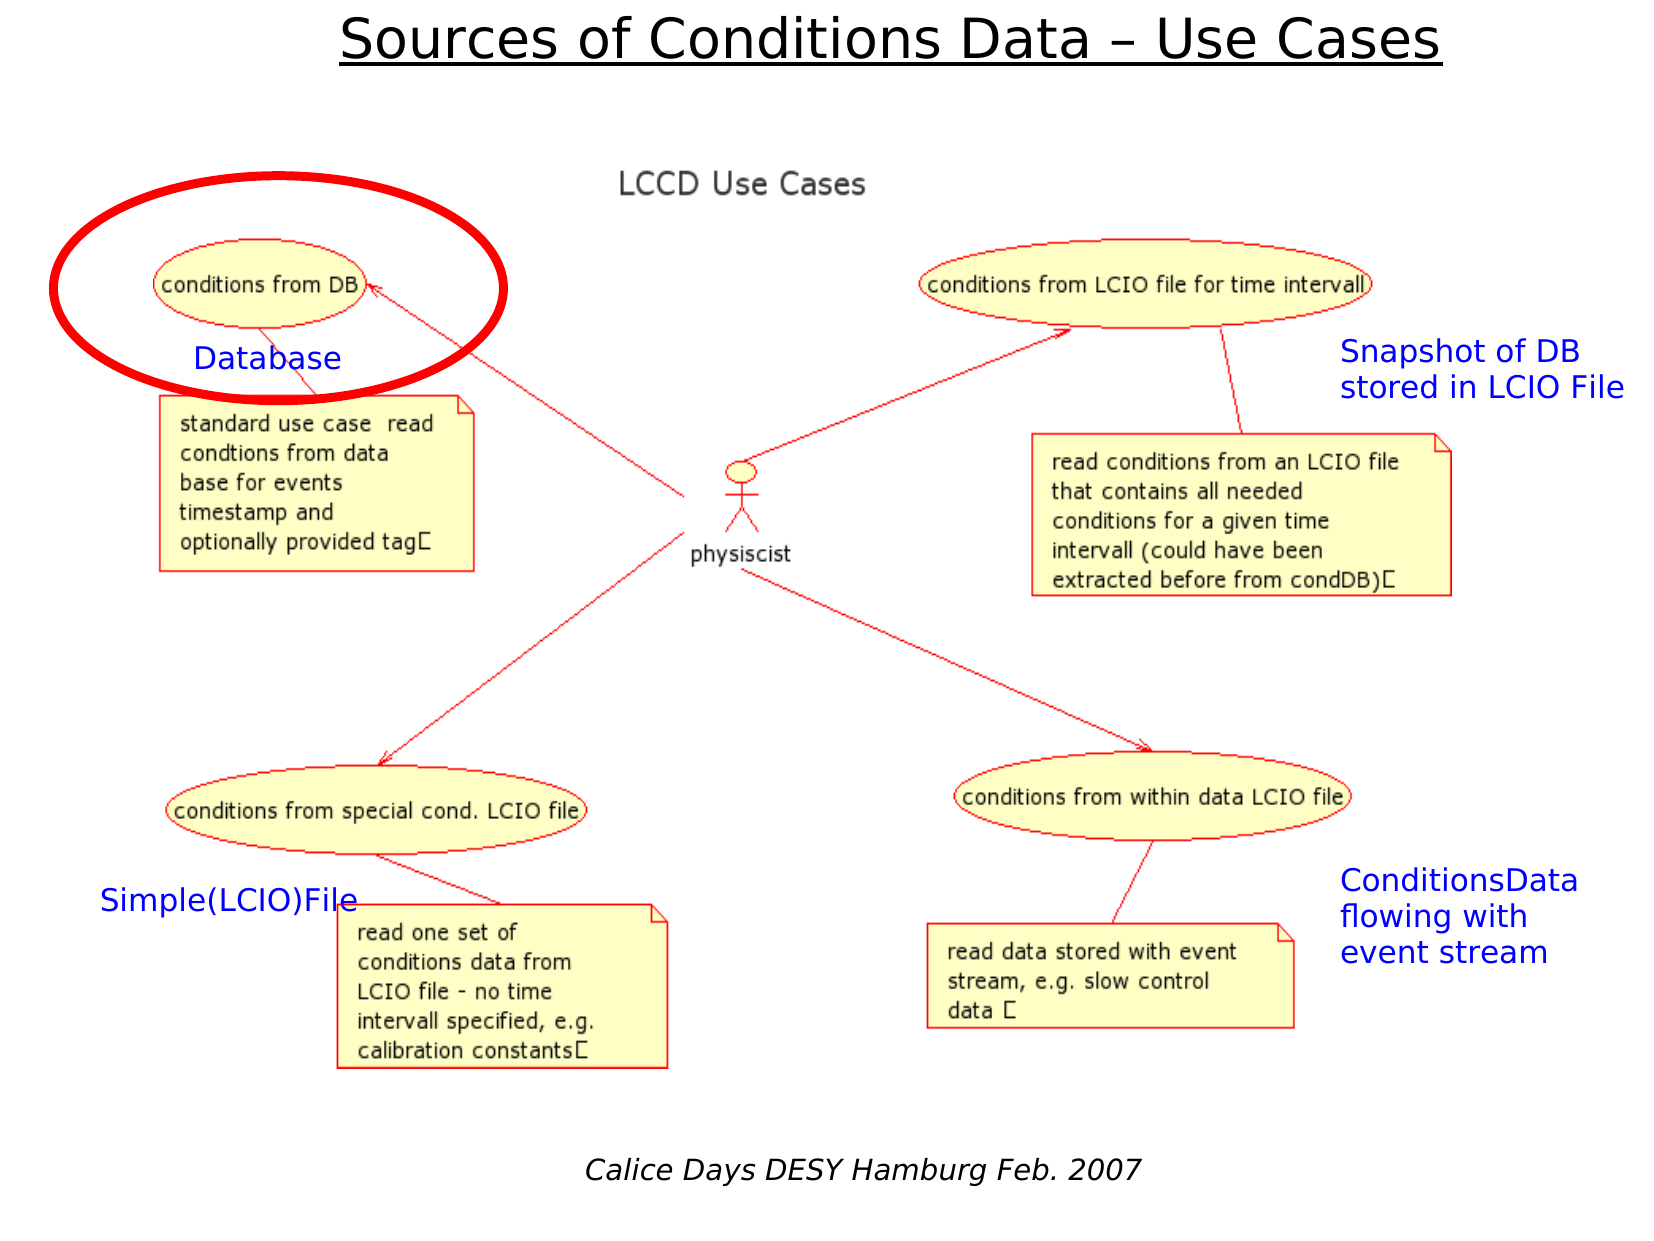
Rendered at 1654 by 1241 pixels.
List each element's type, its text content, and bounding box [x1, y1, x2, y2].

text_box Simple(LCIO)File [84, 874, 374, 932]
text_box Snapshot of DB stored in LCIO File [1325, 326, 1641, 424]
picture [218, 391, 339, 396]
text_box Database [178, 333, 357, 391]
picture [153, 159, 1452, 1069]
text_box Sources of Conditions Data – Use Cases [324, 0, 1451, 81]
picture [153, 181, 498, 388]
text_box ConditionsData flowing with event stream [1325, 854, 1595, 993]
